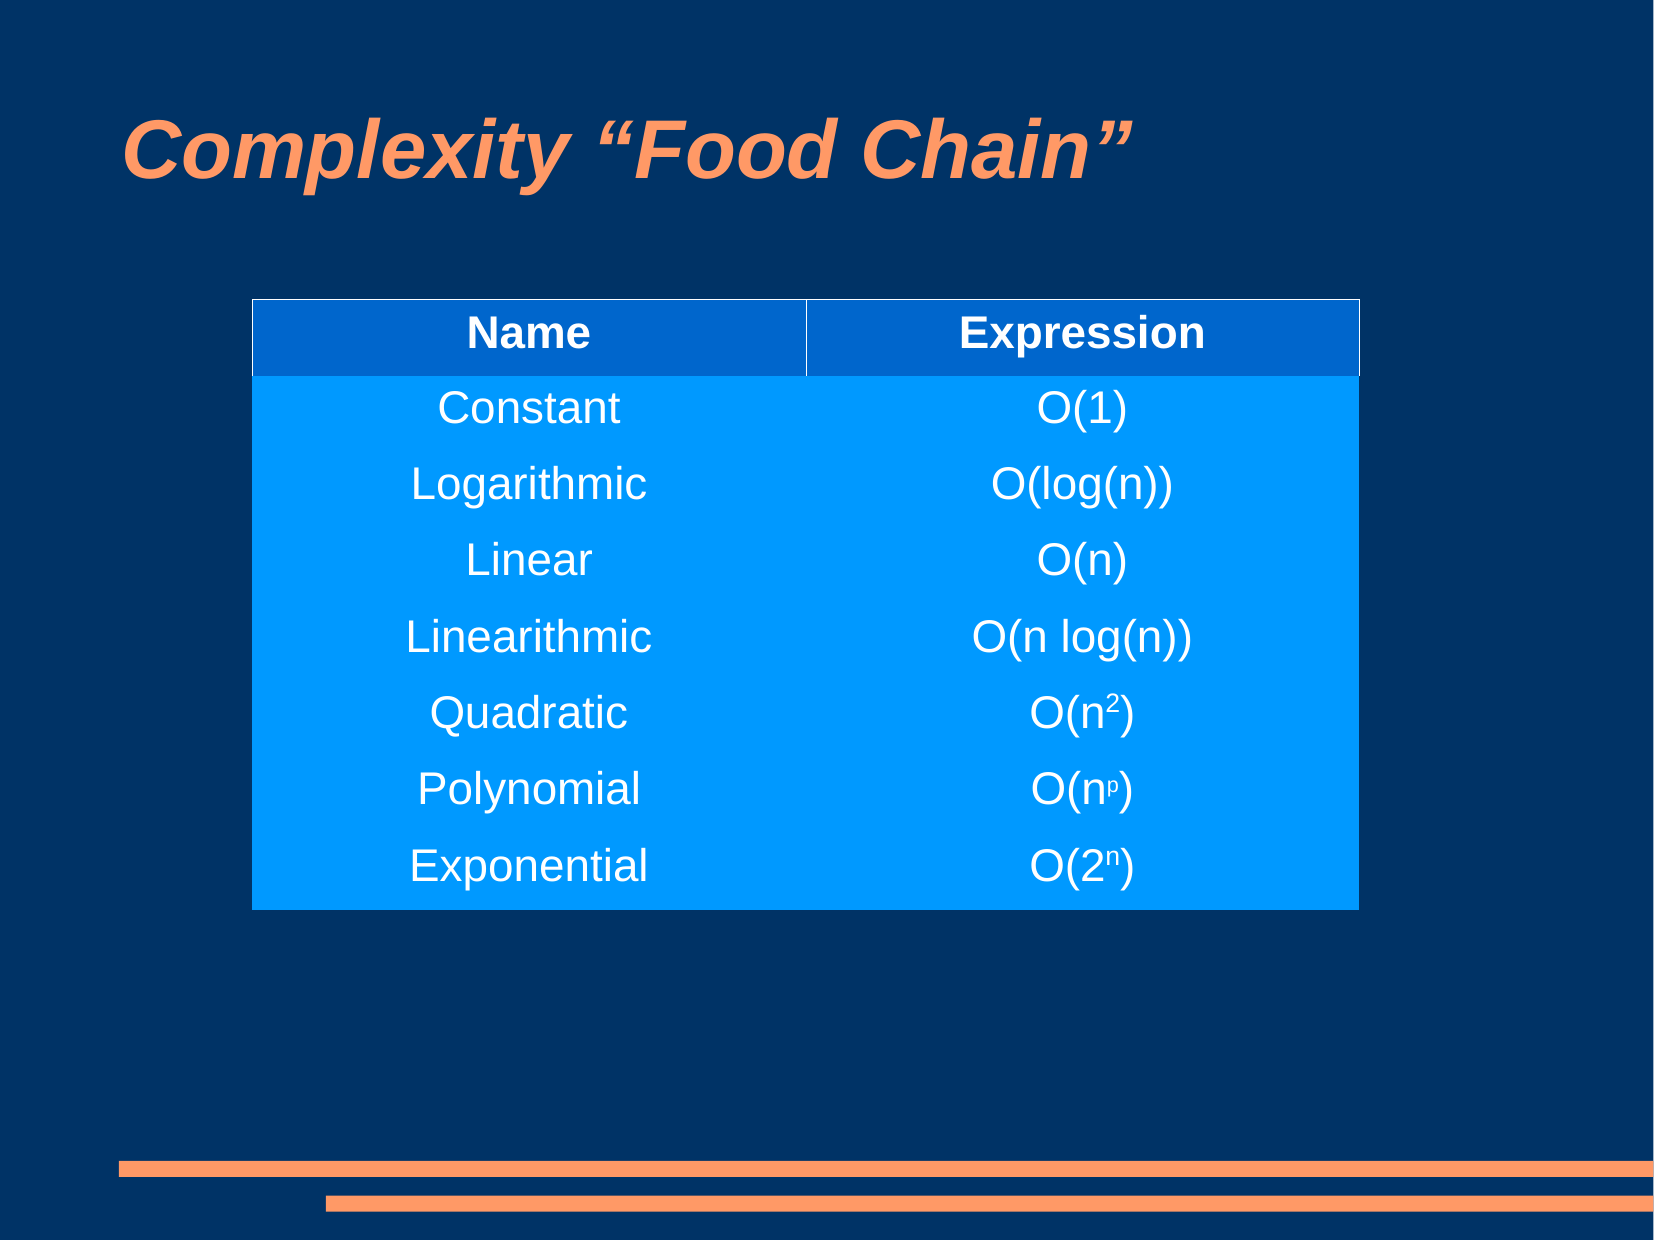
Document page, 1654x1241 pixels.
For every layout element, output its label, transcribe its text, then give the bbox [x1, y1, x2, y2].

table_cell Constant [252, 376, 806, 452]
table_cell O(1) [806, 376, 1359, 452]
table_cell Linearithmic [252, 605, 806, 681]
table_cell Logarithmic [252, 452, 806, 528]
table_header Name [253, 300, 806, 376]
table_cell Quadratic [252, 681, 806, 757]
table_header Expression [807, 300, 1359, 376]
title Complexity “Food Chain” [121, 46, 1595, 254]
table_cell O(np) [806, 757, 1359, 834]
table_cell Exponential [252, 834, 806, 910]
table_cell O(n2) [806, 681, 1359, 757]
table_cell O(log(n)) [806, 452, 1359, 528]
table_cell O(2n) [806, 834, 1359, 910]
table_cell Polynomial [252, 757, 806, 834]
table_cell O(n) [806, 528, 1359, 605]
table_cell O(n log(n)) [806, 605, 1359, 681]
table_cell Linear [252, 528, 806, 605]
